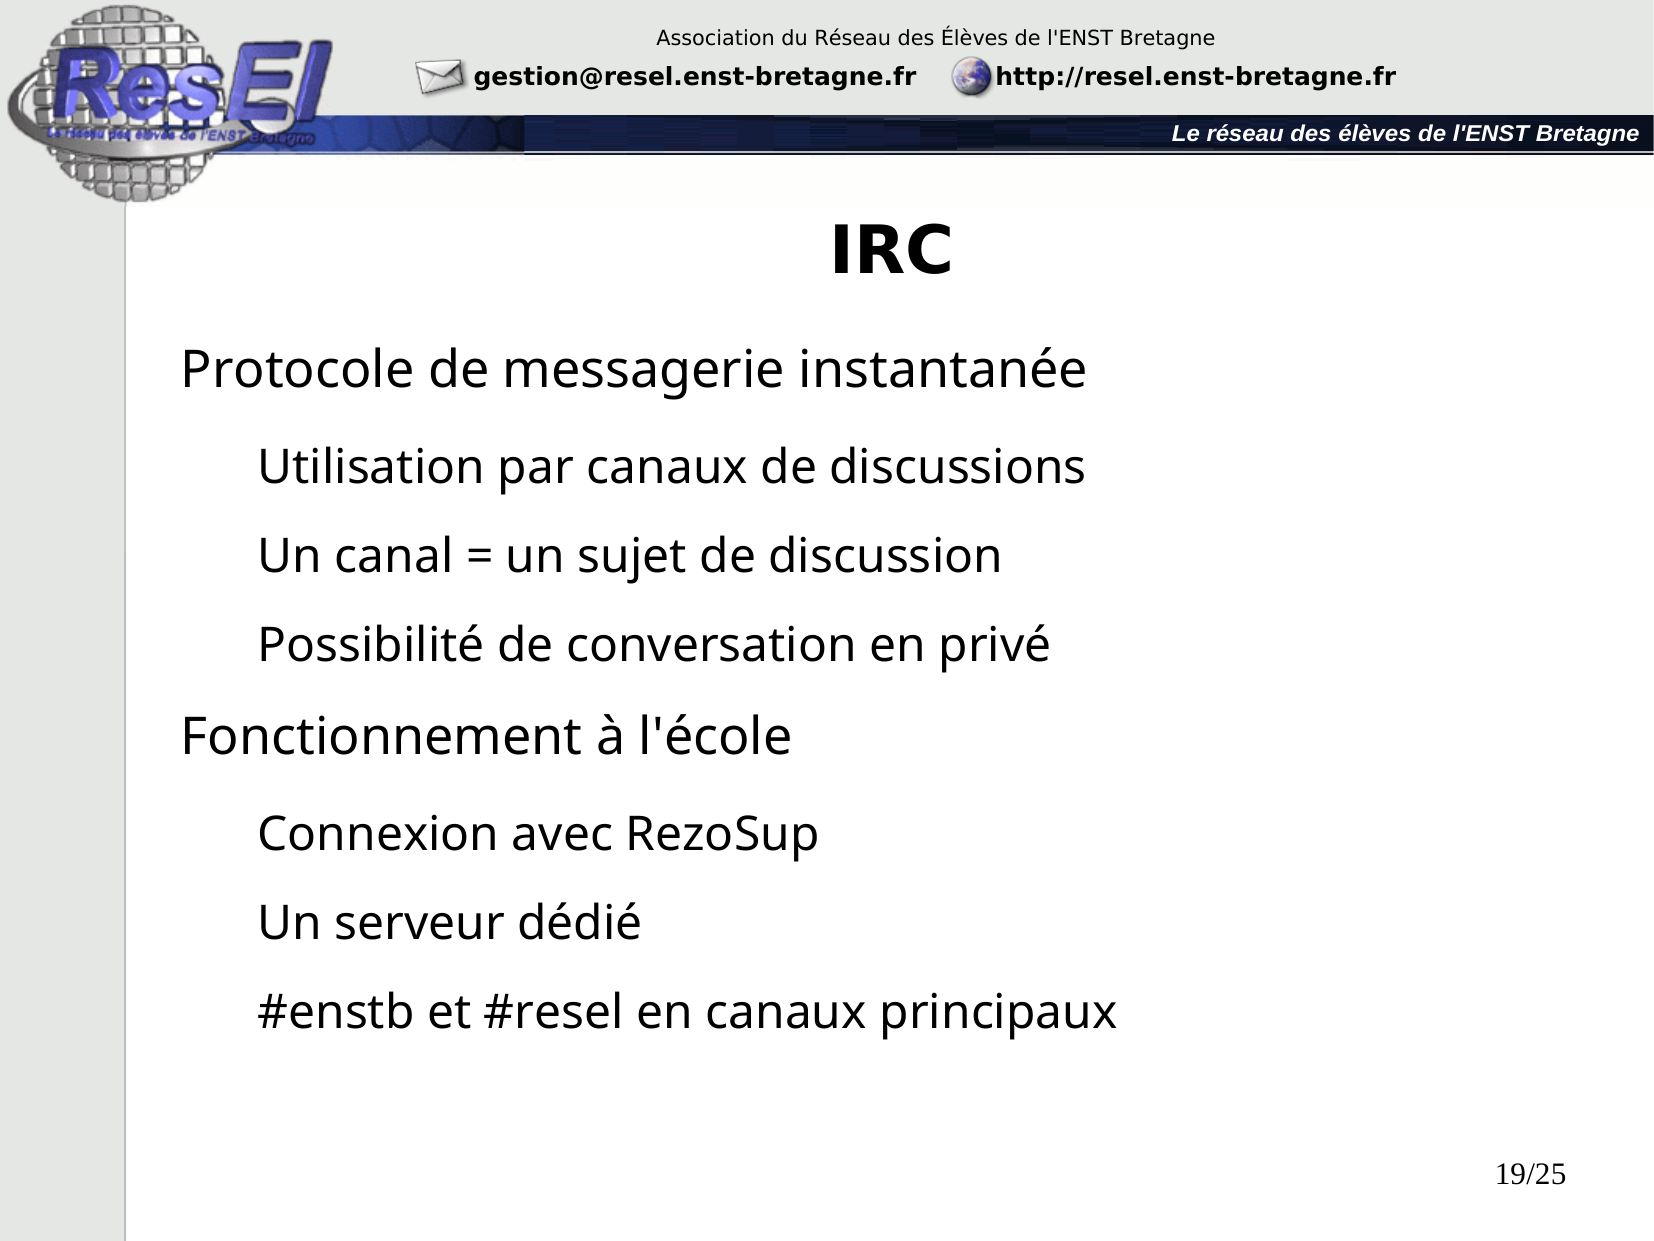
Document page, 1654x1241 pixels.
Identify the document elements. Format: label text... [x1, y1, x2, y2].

picture [0, 0, 1654, 1241]
title IRC [195, 169, 1590, 332]
list Protocole de messagerie instantanée Utilisation par canaux de discussions Un canal = un sujet de discussion Possibilité de conversation en privé Fonctionnement à l'école Connexion avec RezoSup Un serveur dédié #enstb et #resel en canaux principaux [163, 332, 1622, 1153]
